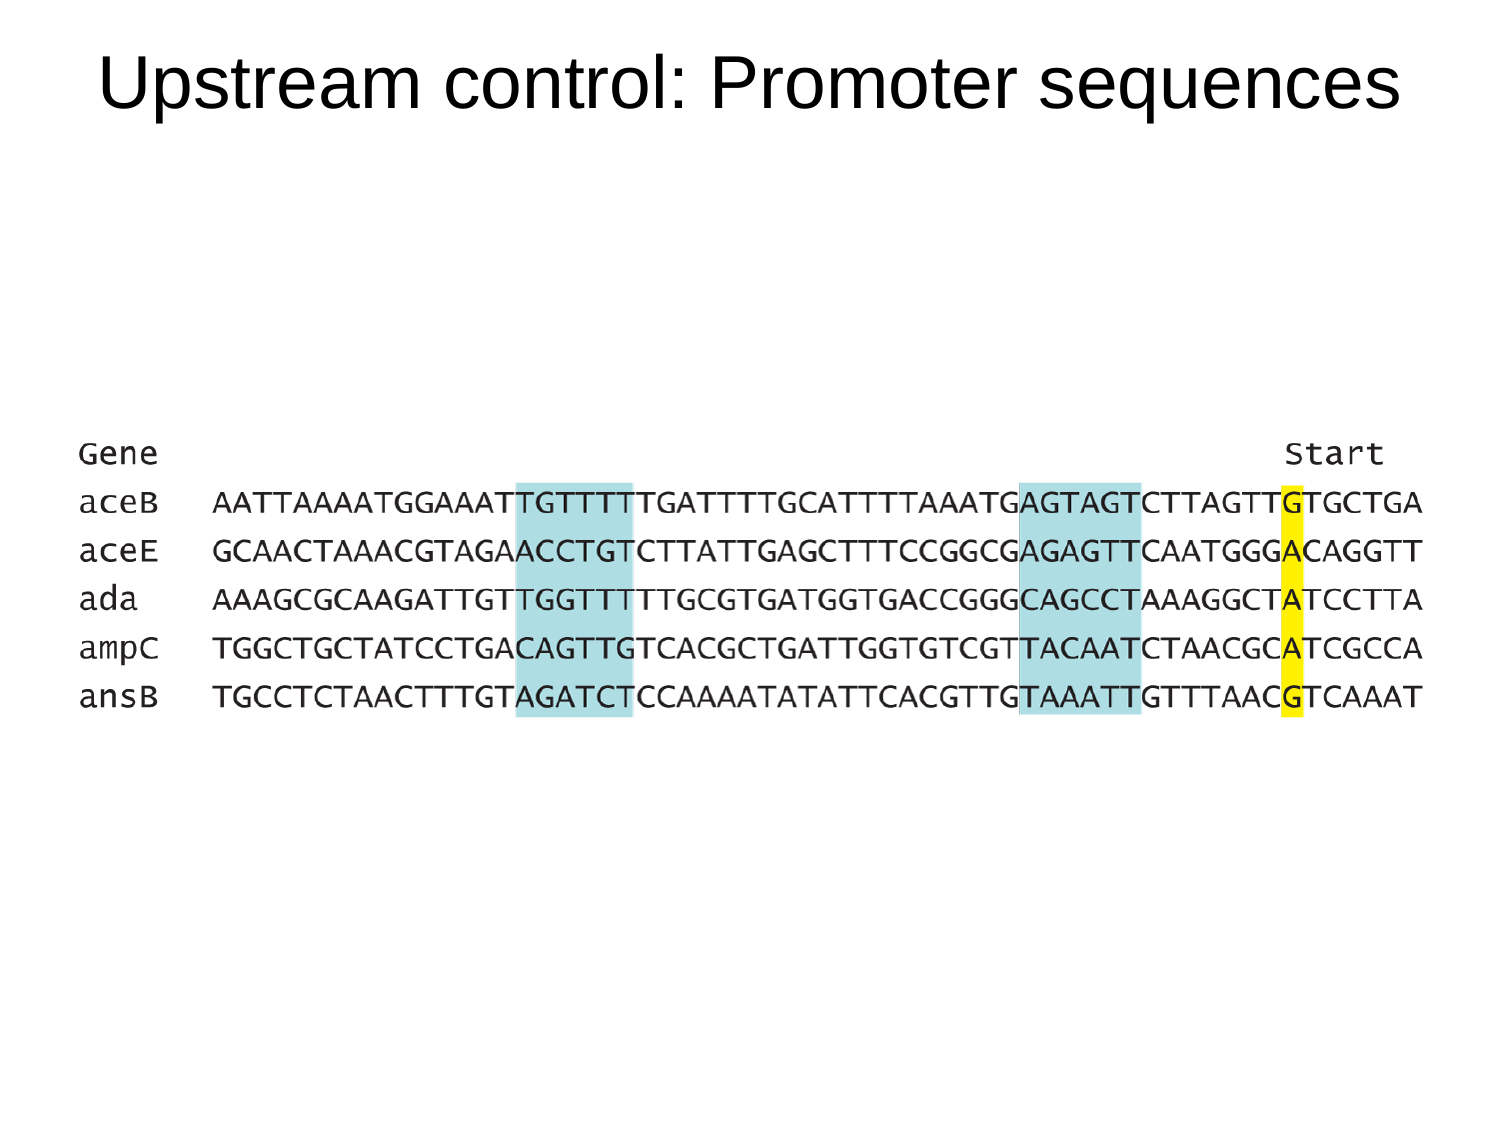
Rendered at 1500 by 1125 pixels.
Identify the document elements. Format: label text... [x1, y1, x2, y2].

picture [75, 435, 1426, 719]
title Upstream control: Promoter sequences [75, 24, 1426, 133]
